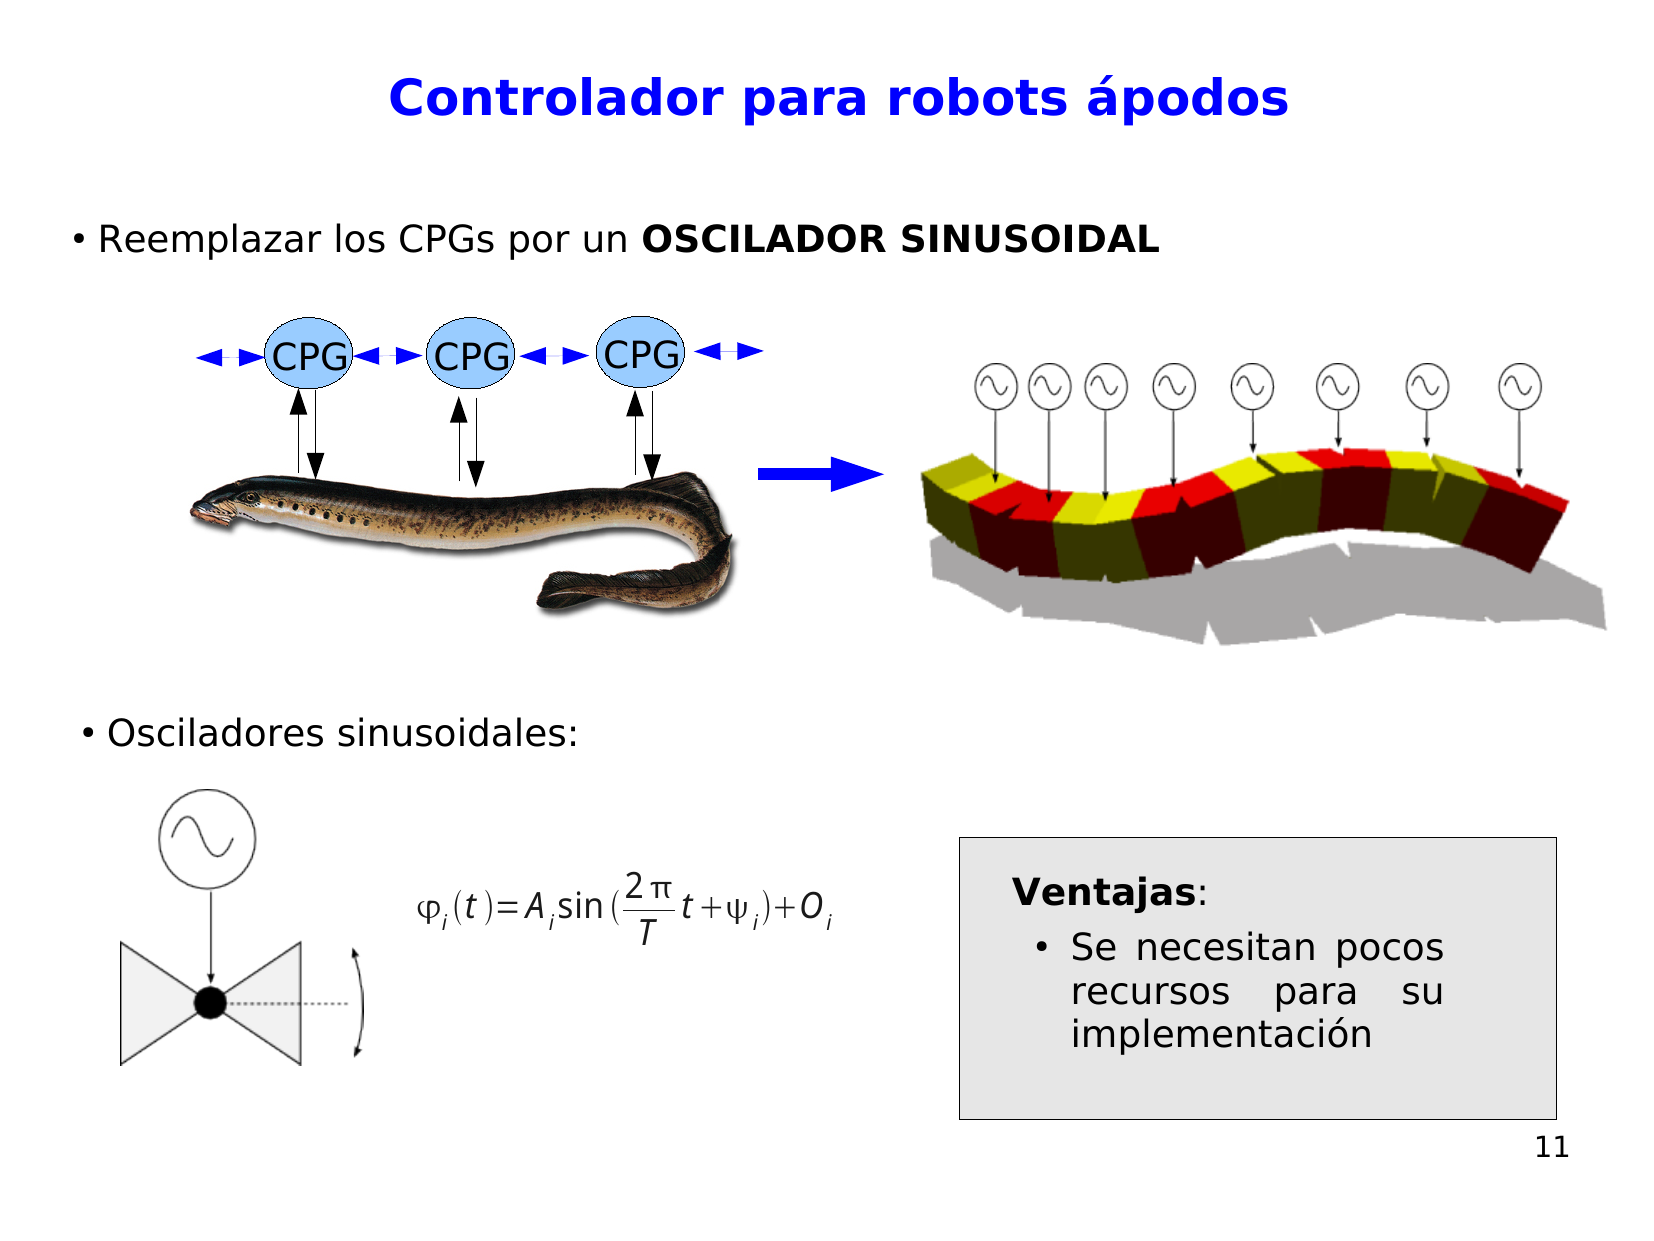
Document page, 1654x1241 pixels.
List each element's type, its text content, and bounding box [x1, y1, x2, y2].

text_box Ventajas: Se necesitan pocos recursos para su implementación [985, 863, 1544, 1079]
picture [148, 420, 777, 669]
text_box CPG [418, 328, 527, 387]
text_box CPG [256, 328, 365, 387]
text_box [609, 316, 671, 326]
text_box Osciladores sinusoidales: [66, 704, 595, 763]
chart [408, 864, 841, 955]
text_box [277, 317, 340, 328]
text_box Reemplazar los CPGs por un OSCILADOR SINUSOIDAL [57, 210, 1252, 269]
text_box [959, 837, 1557, 1120]
text_box Controlador para robots ápodos [374, 61, 1306, 135]
picture [895, 363, 1629, 666]
text_box [439, 317, 502, 328]
picture [120, 789, 364, 1066]
text_box CPG [588, 326, 696, 386]
